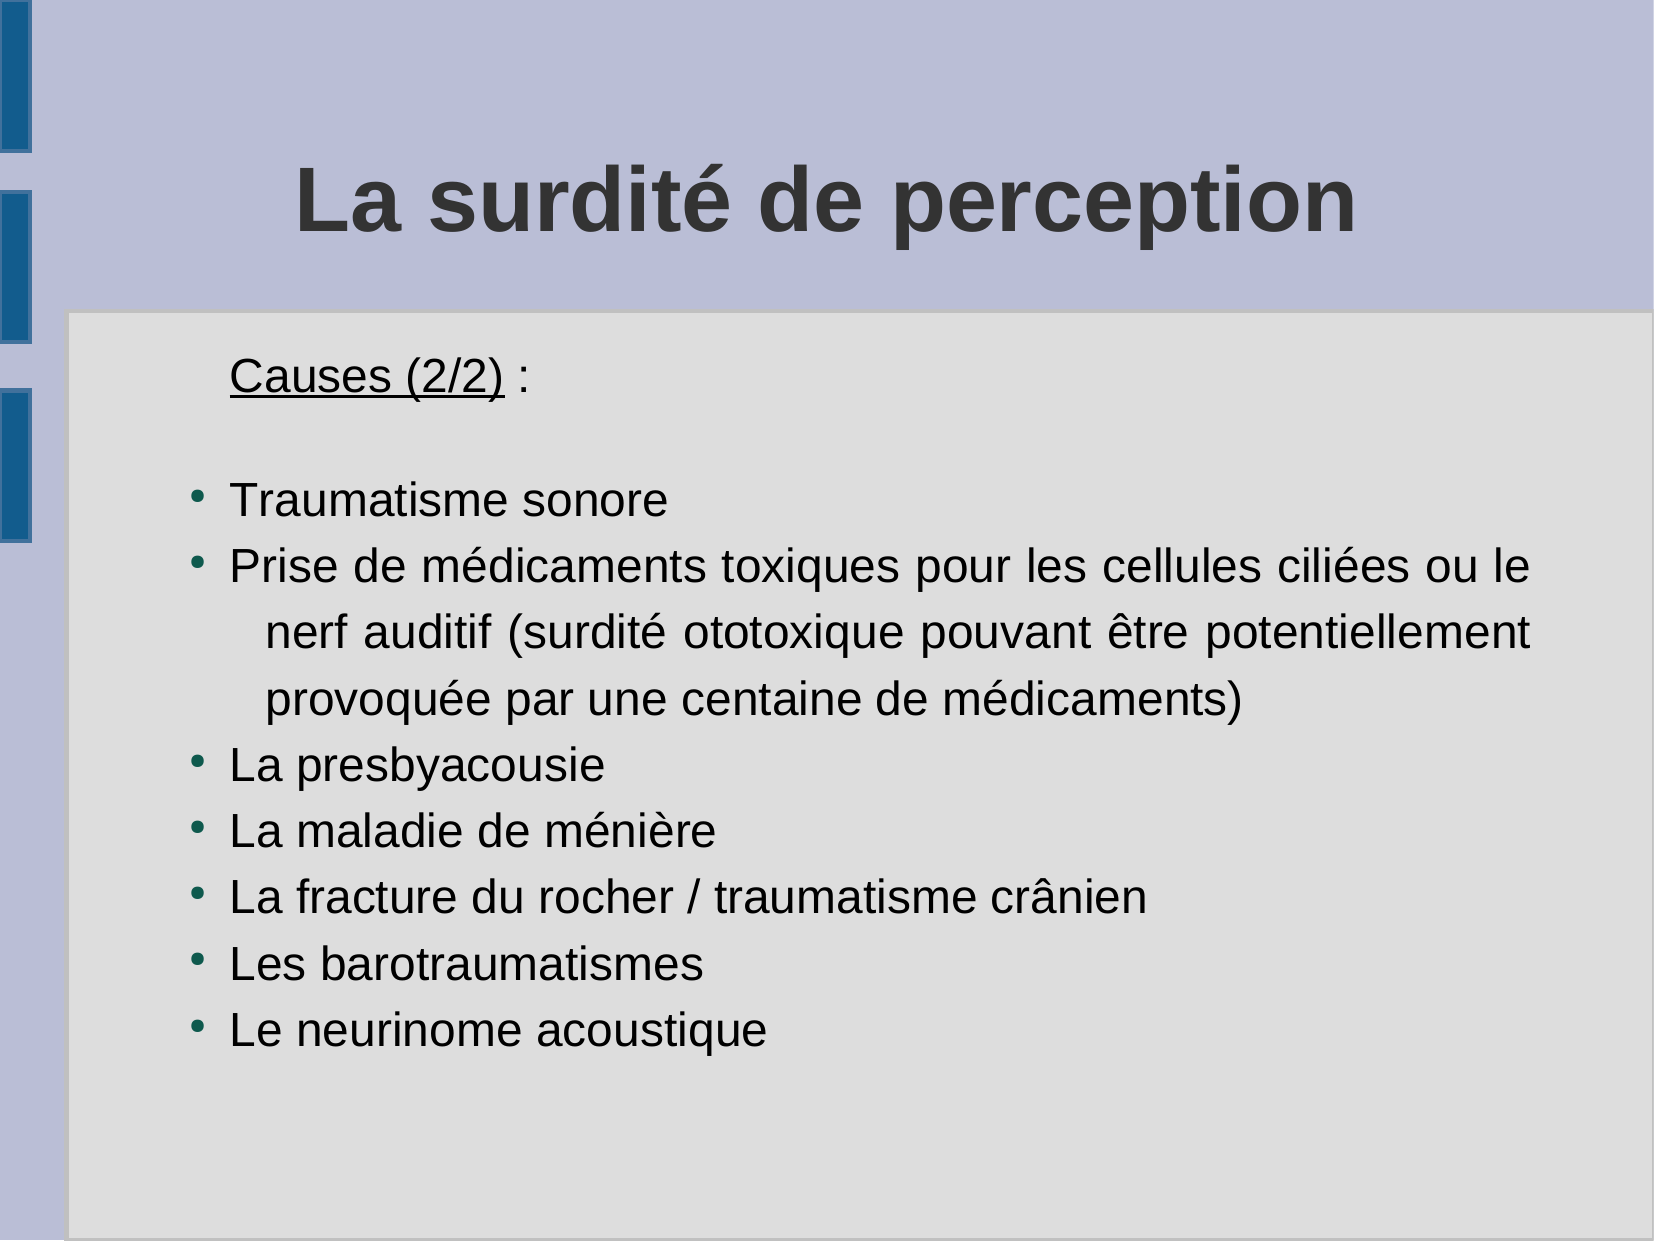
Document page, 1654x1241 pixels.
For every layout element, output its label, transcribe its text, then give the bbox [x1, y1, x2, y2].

list Causes (2/2) : Traumatisme sonore Prise de médicaments toxiques pour les cellules ciliées ou le nerf auditif (surdité ototoxique pouvant être potentiellement provoquée par une centaine de médicaments) La presbyacousie La maladie de ménière La fracture du rocher / traumatisme crânien Les barotraumatismes Le neurinome acoustique [121, 344, 1534, 1127]
title La surdité de perception [121, 91, 1534, 299]
